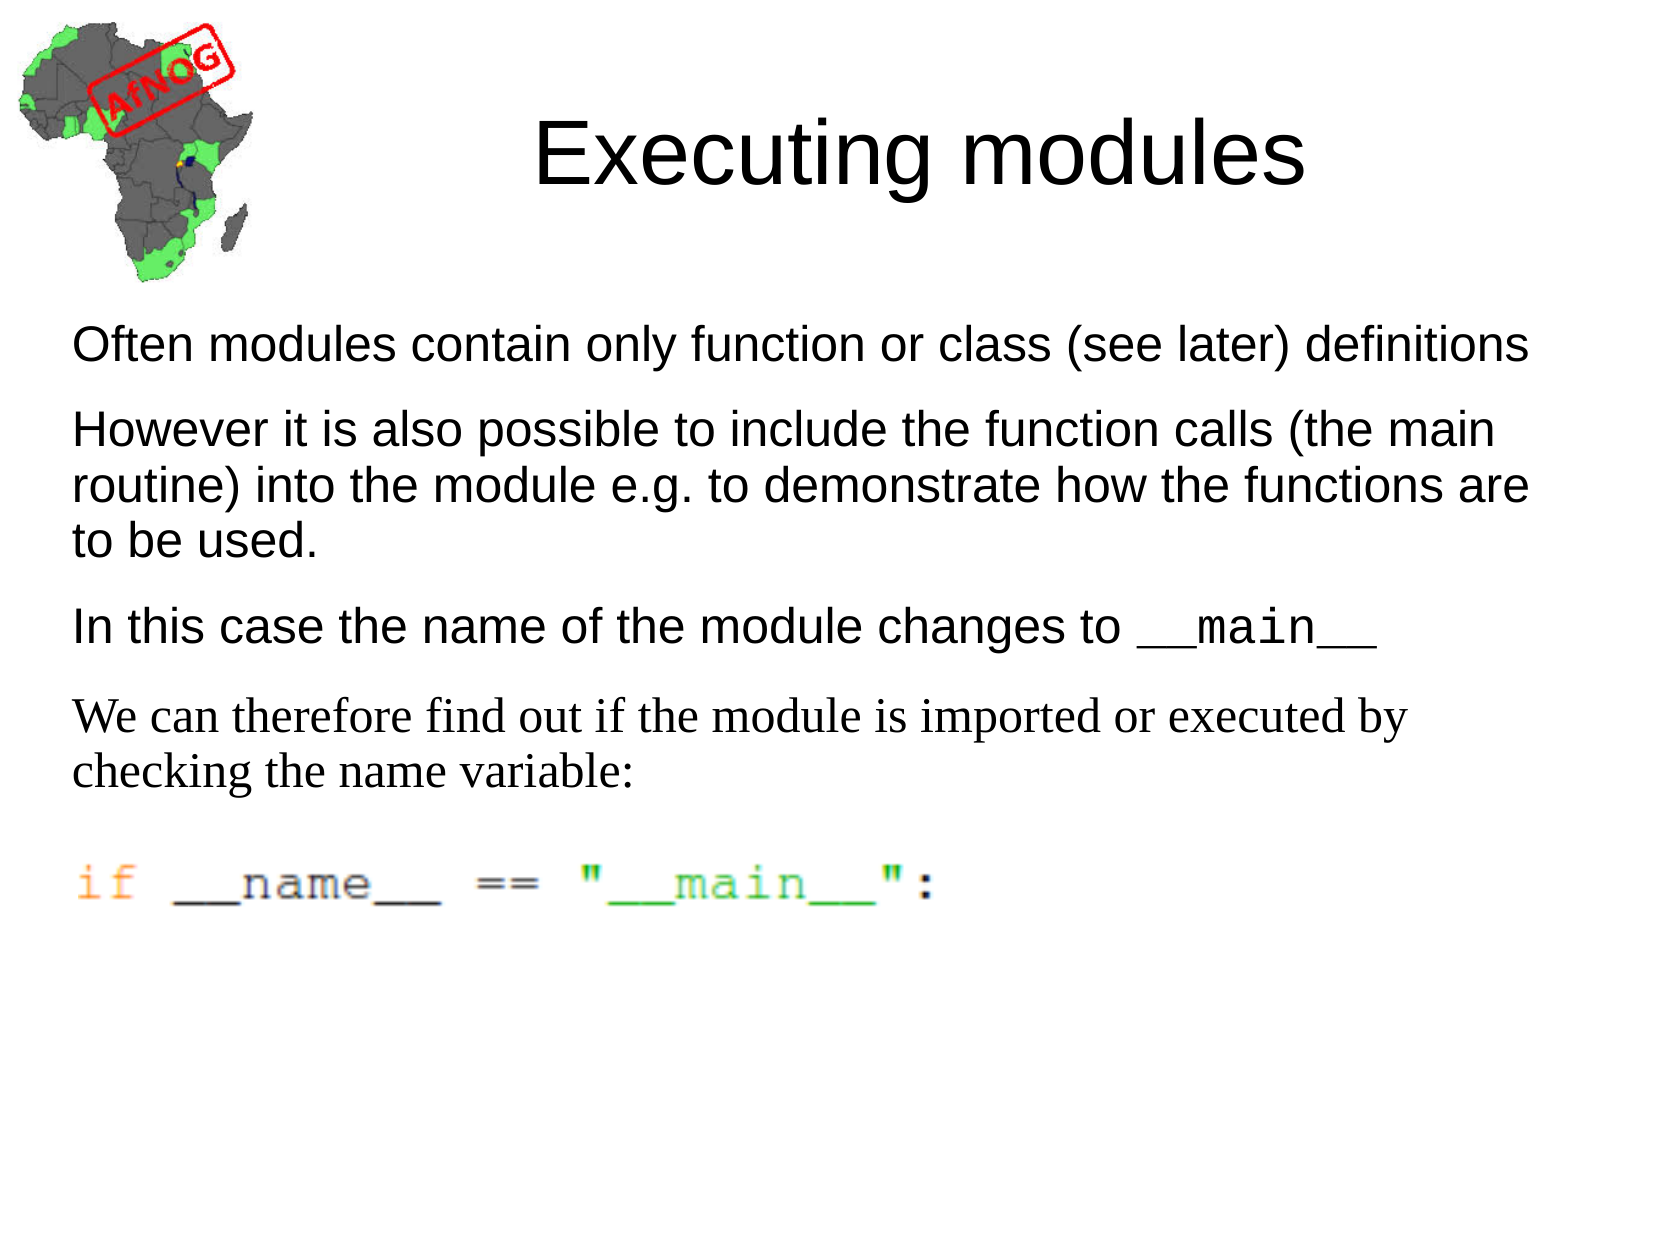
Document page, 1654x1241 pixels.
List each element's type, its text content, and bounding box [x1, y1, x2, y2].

picture [9, 0, 259, 291]
list Often modules contain only function or class (see later) definitions However it is also possible to include the function calls (the main routine) into the module e.g. to demonstrate how the functions are to be used. In this case the name of the module changes to __main__ We can therefore find out if the module is imported or executed by checking the name variable: [71, 315, 1561, 1036]
picture [78, 839, 1051, 931]
title Executing modules [270, 49, 1571, 257]
